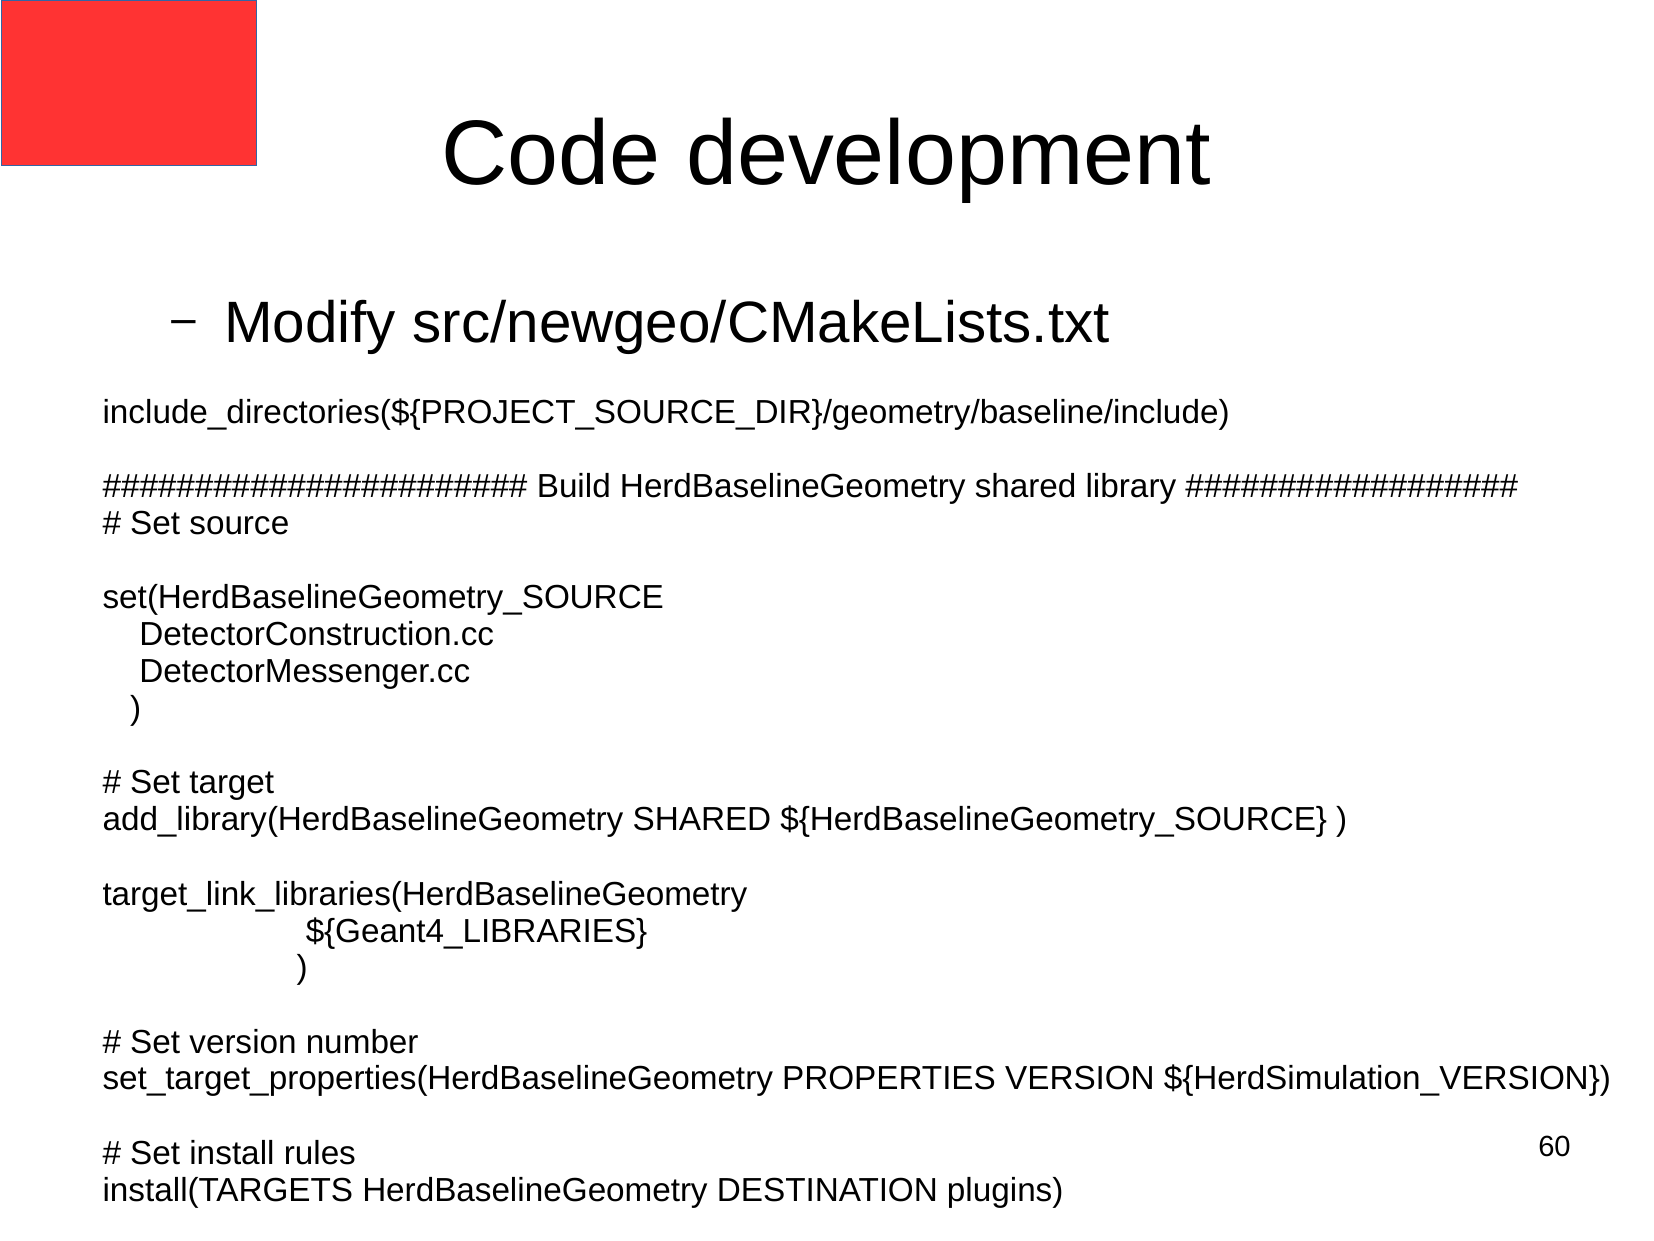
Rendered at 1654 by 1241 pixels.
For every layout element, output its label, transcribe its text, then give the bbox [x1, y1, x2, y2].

list Modify src/newgeo/CMakeLists.txt [82, 290, 1571, 1010]
title Code development [82, 49, 1571, 257]
text_box include_directories(${PROJECT_SOURCE_DIR}/geometry/baseline/include) ####################### Build HerdBaselineGeometry shared library ################## # Set source set(HerdBaselineGeometry_SOURCE DetectorConstruction.cc DetectorMessenger.cc ) # Set target add_library(HerdBaselineGeometry SHARED ${HerdBaselineGeometry_SOURCE} ) target_link_libraries(HerdBaselineGeometry ${Geant4_LIBRARIES} ) # Set version number set_target_properties(HerdBaselineGeometry PROPERTIES VERSION ${HerdSimulation_VERSION}) # Set install rules install(TARGETS HerdBaselineGeometry DESTINATION plugins) [87, 386, 1654, 1241]
text_box [1, 0, 257, 166]
